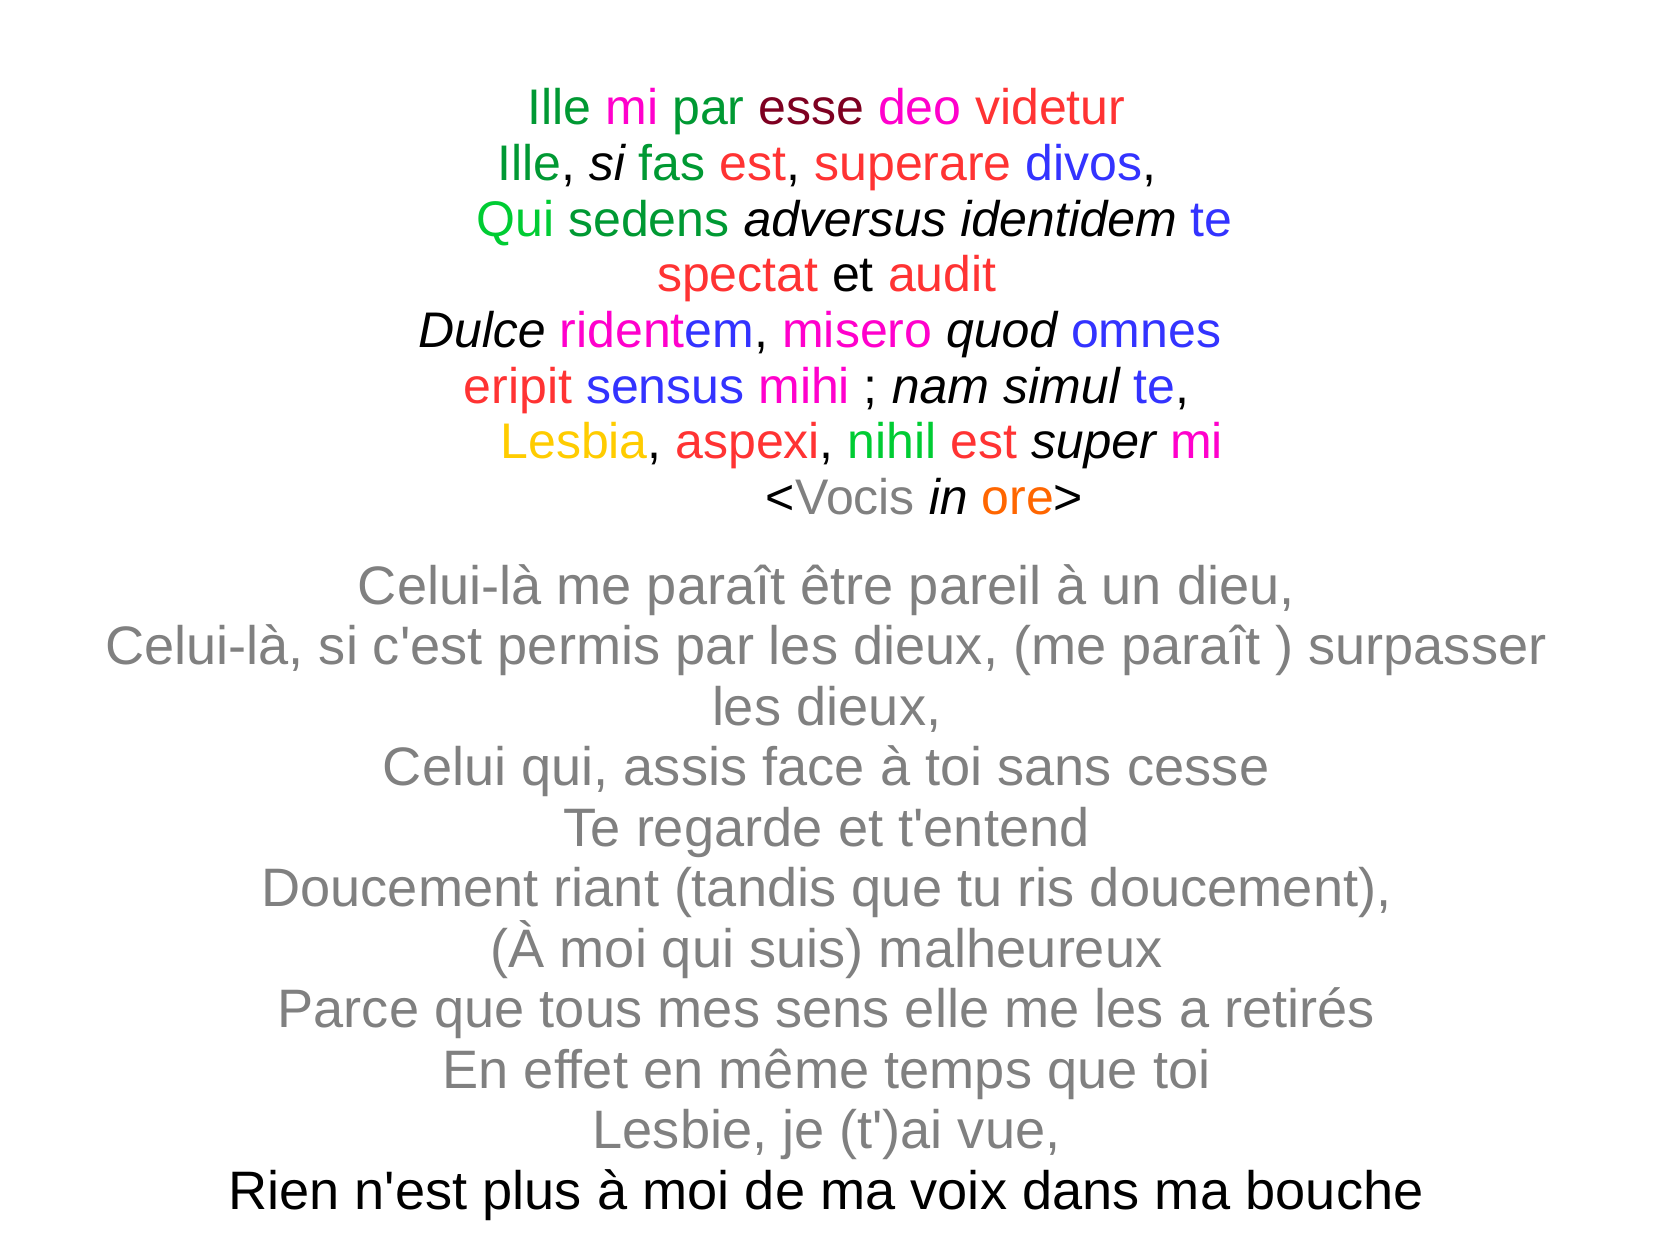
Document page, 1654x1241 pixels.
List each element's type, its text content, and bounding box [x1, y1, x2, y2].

title Ille mi par esse deo videtur Ille, si fas est, superare divos, Qui sedens adversus identidem te spectat et audit Dulce ridentem, misero quod omnes eripit sensus mihi ; nam simul te, Lesbia, aspexi, nihil est super mi <Vocis in ore> [82, 49, 1571, 555]
subtitle Celui-là me paraît être pareil à un dieu, Celui-là, si c'est permis par les dieux, (me paraît ) surpasser les dieux, Celui qui, assis face à toi sans cesse Te regarde et t'entend Doucement riant (tandis que tu ris doucement), (À moi qui suis) malheureux Parce que tous mes sens elle me les a retirés En effet en même temps que toi Lesbie, je (t')ai vue, Rien n'est plus à moi de ma voix dans ma bouche [82, 555, 1571, 1241]
